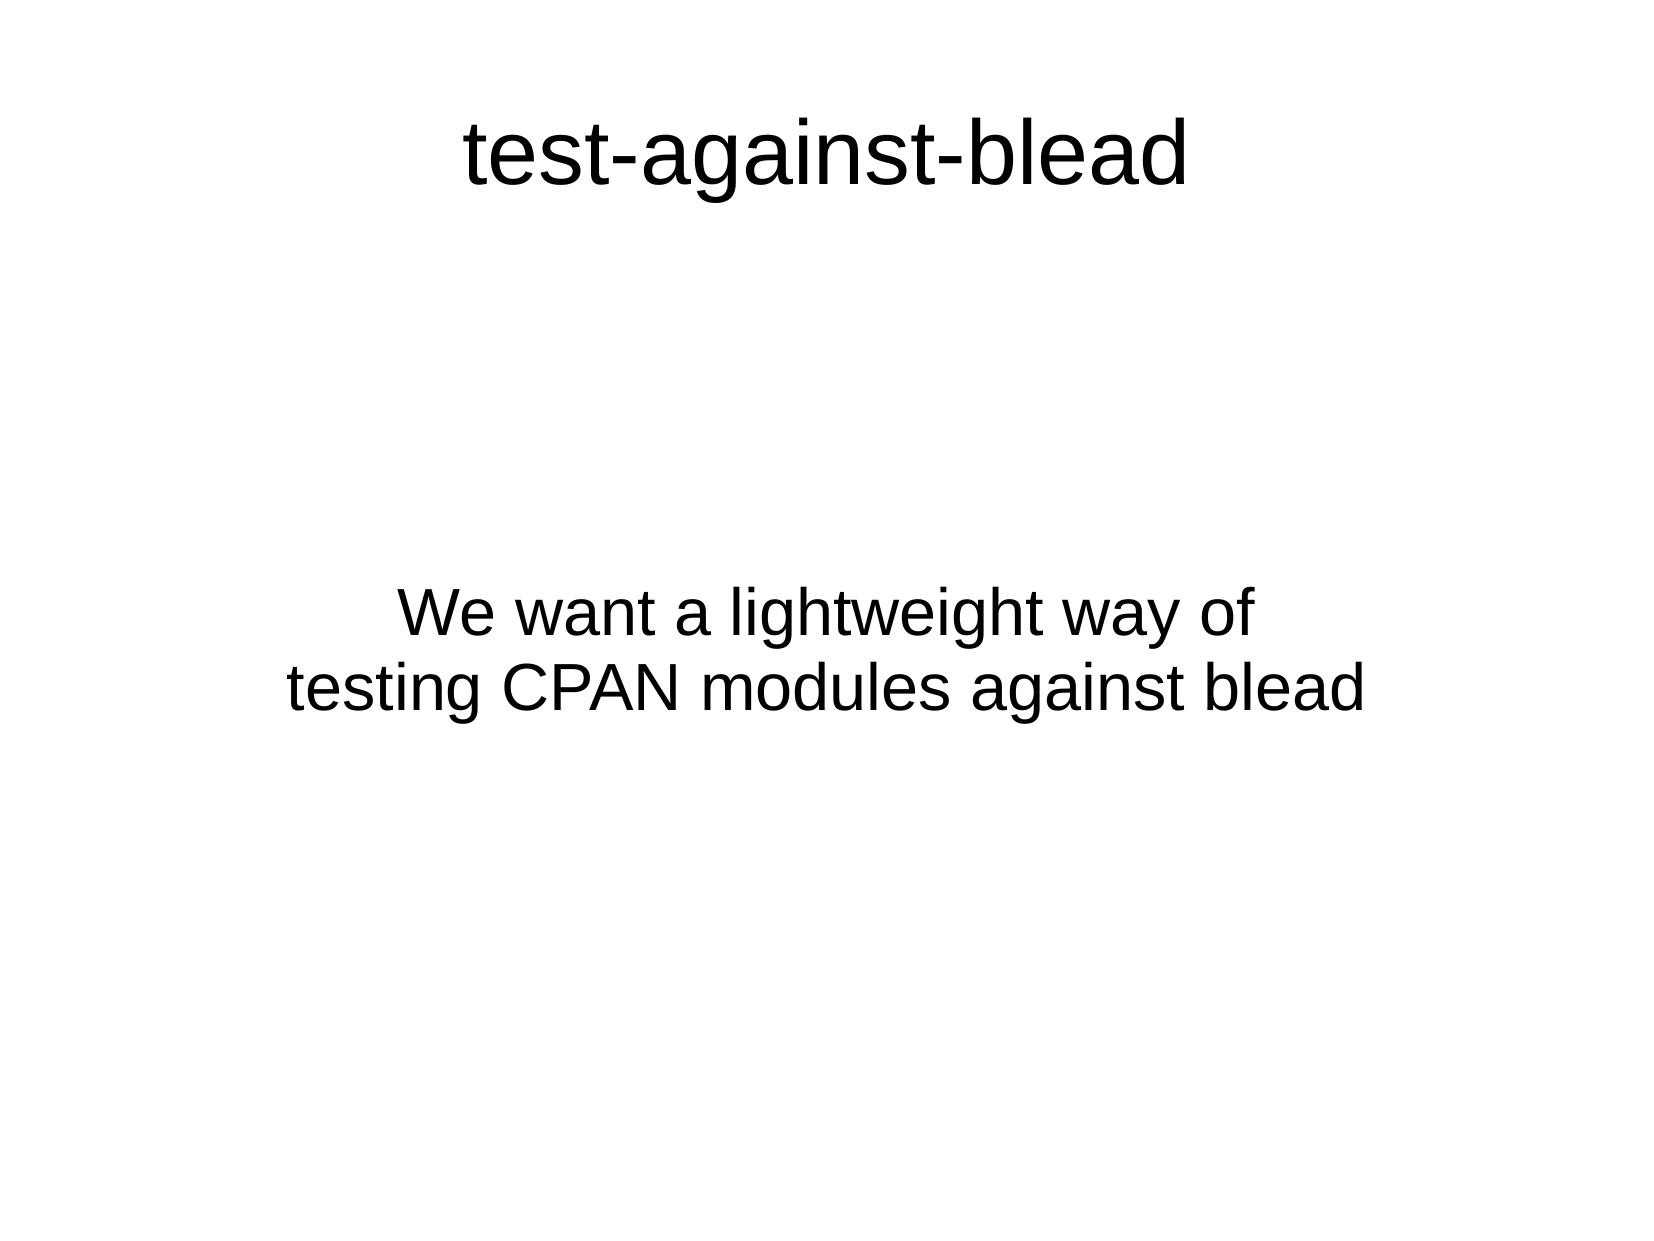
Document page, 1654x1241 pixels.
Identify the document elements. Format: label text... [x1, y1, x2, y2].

title test-against-blead [82, 49, 1571, 257]
subtitle We want a lightweight way of testing CPAN modules against blead [82, 290, 1571, 1010]
